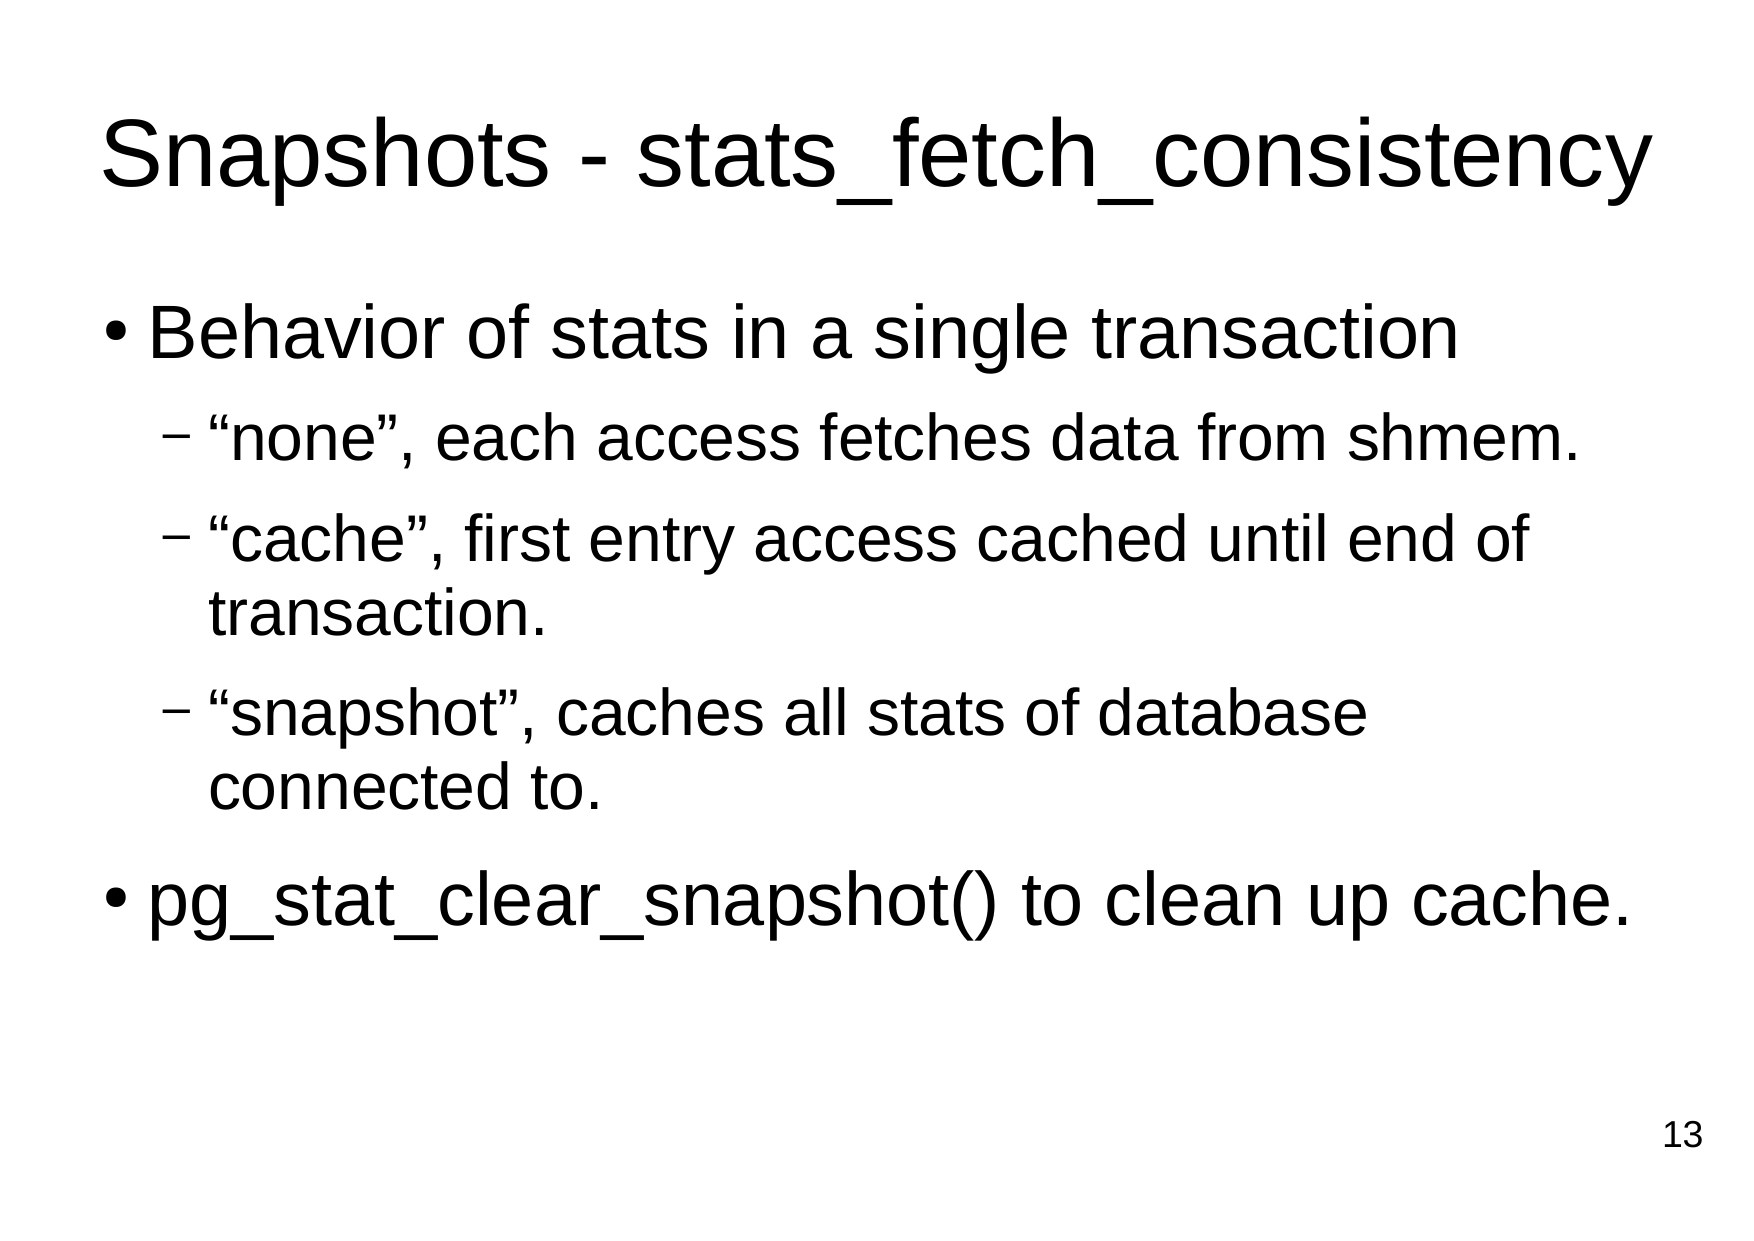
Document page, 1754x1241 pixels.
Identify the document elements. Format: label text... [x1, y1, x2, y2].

list Behavior of stats in a single transaction “none”, each access fetches data from shmem. “cache”, first entry access cached until end of transaction. “snapshot”, caches all stats of database connected to. pg_stat_clear_snapshot() to clean up cache. [87, 290, 1667, 1010]
title Snapshots - stats_fetch_consistency [87, 49, 1667, 257]
text_box <number> [1447, 1106, 1719, 1201]
